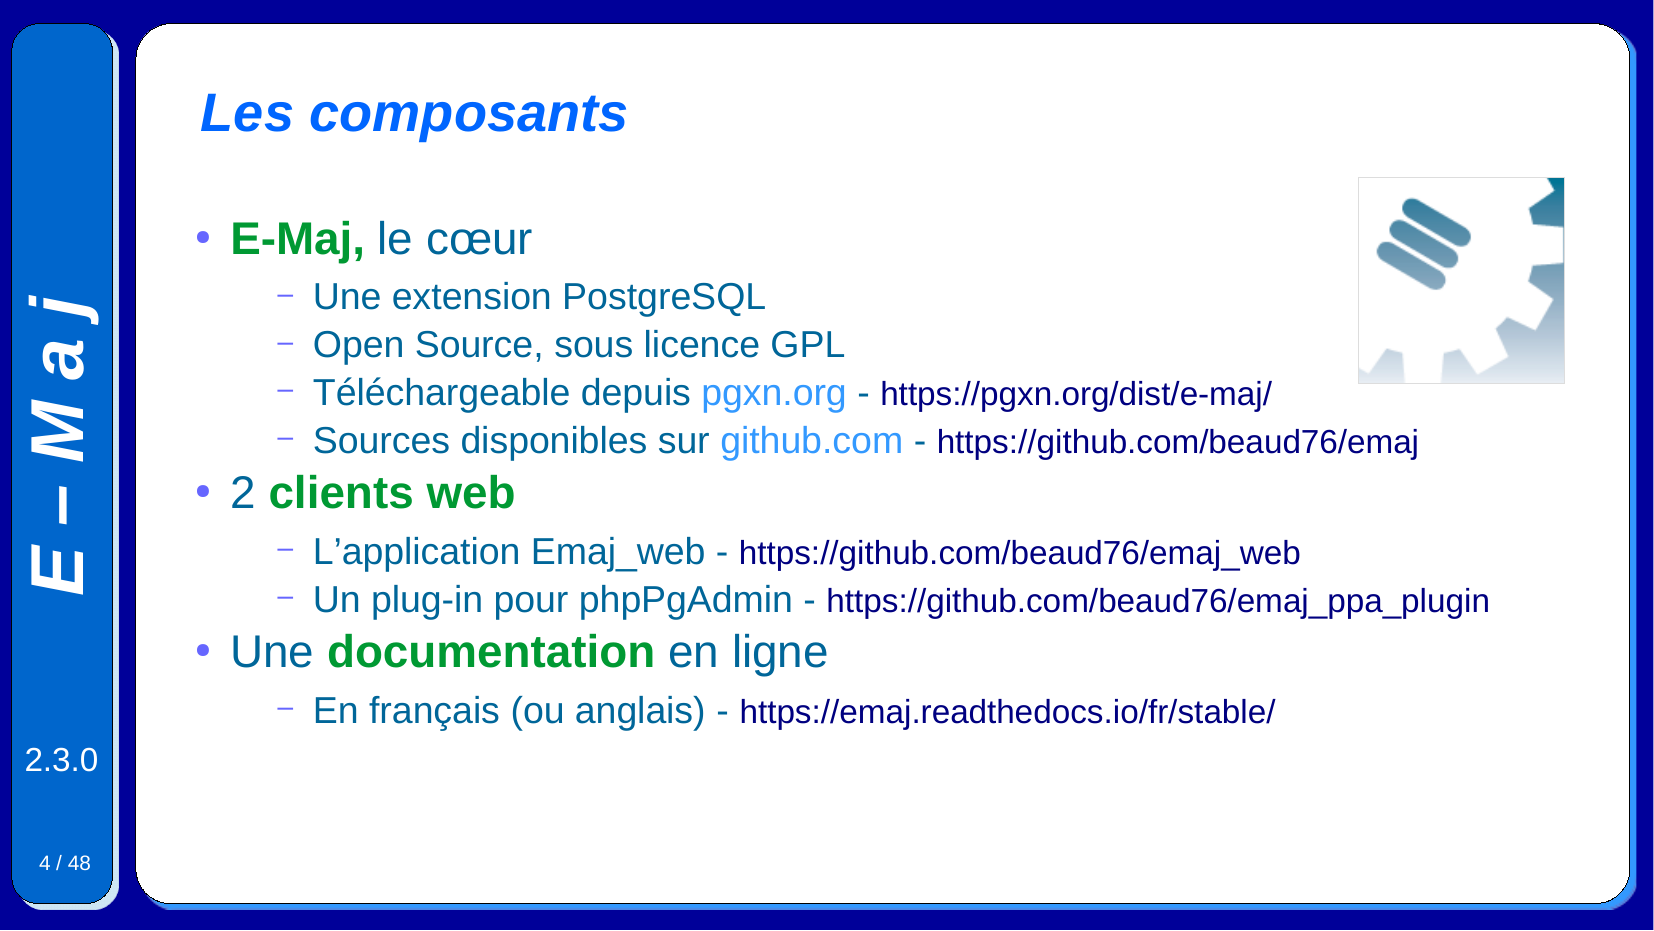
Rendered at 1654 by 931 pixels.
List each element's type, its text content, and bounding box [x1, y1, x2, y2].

title Les composants [200, 34, 1575, 191]
picture [1358, 177, 1565, 384]
list E-Maj, le cœur Une extension PostgreSQL Open Source, sous licence GPL Téléchargeable depuis pgxn.org - https://pgxn.org/dist/e-maj/ Sources disponibles sur github.com - https://github.com/beaud76/emaj 2 clients web L’application Emaj_web - https://github.com/beaud76/emaj_web Un plug-in pour phpPgAdmin - https://github.com/beaud76/emaj_ppa_plugin Une documentation en ligne En français (ou anglais) - https://emaj.readthedocs.io/fr/stable/ [177, 212, 1587, 804]
